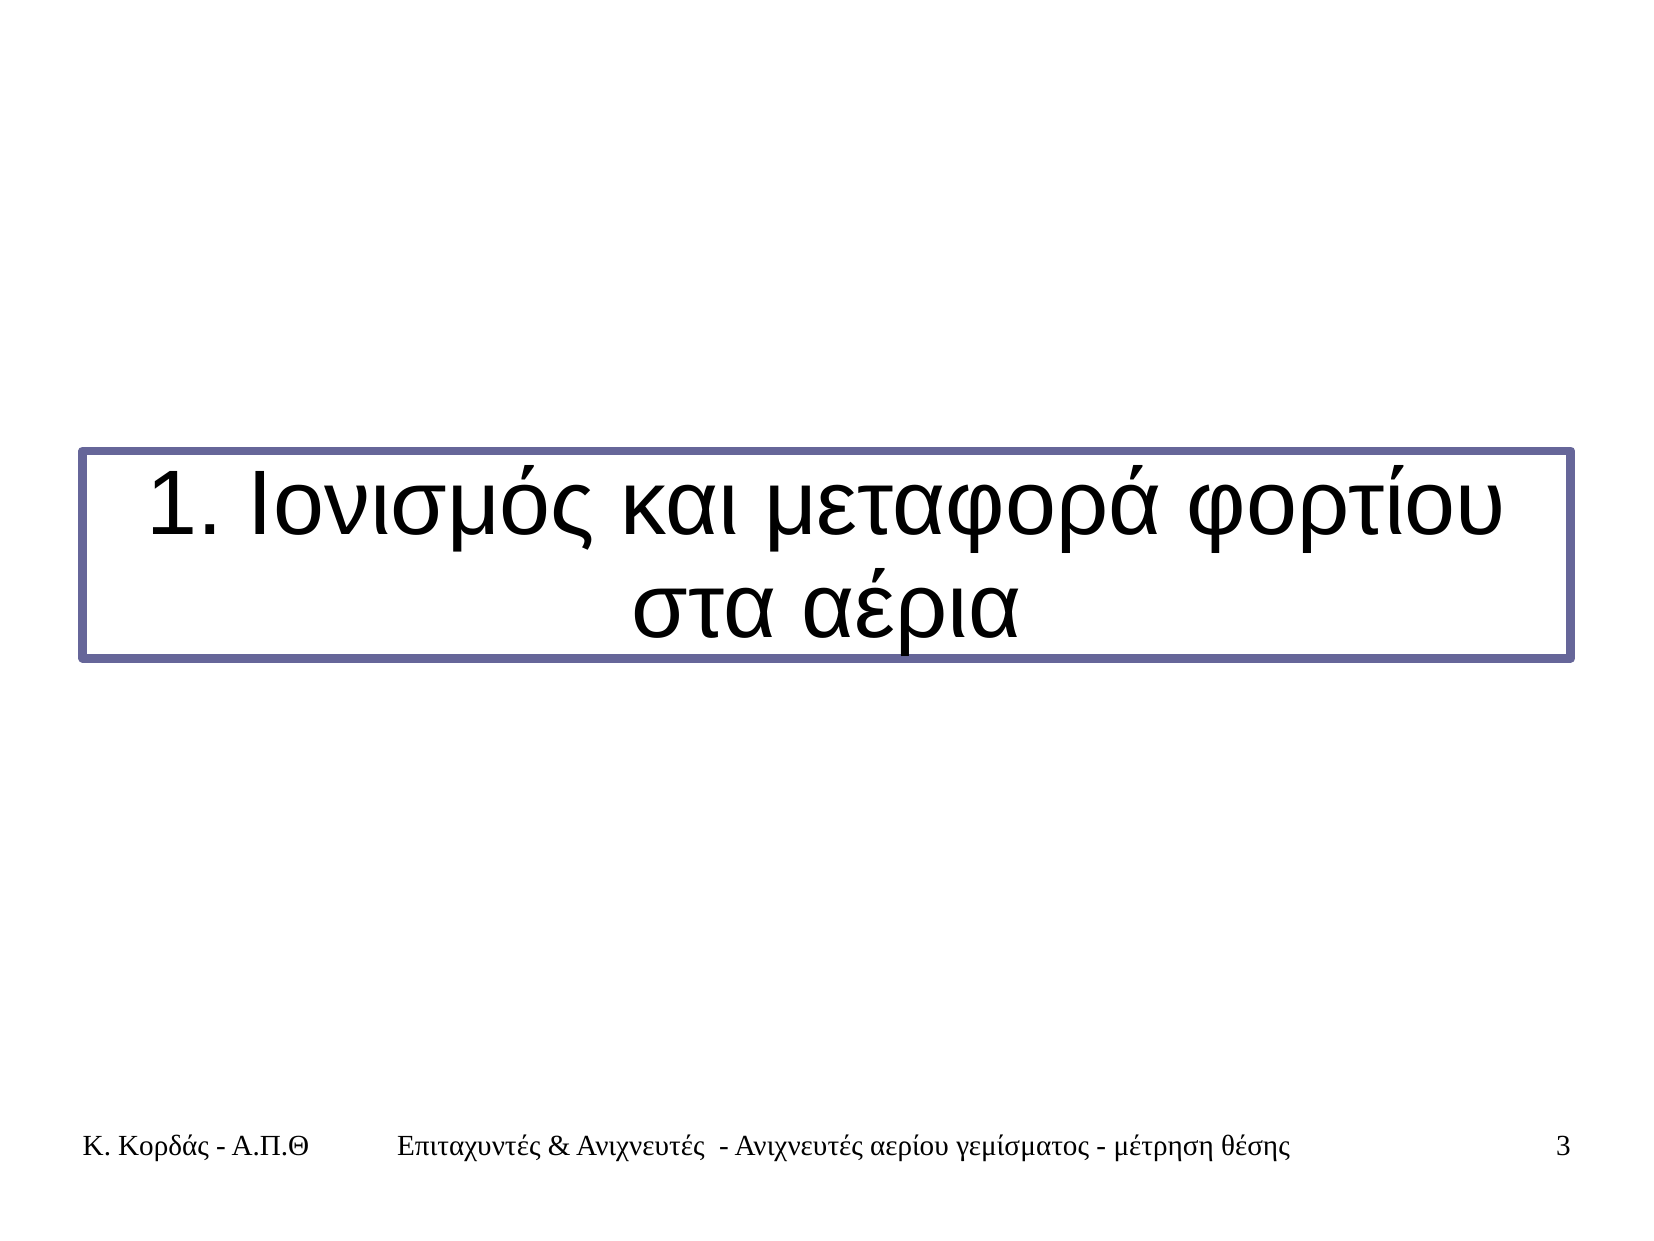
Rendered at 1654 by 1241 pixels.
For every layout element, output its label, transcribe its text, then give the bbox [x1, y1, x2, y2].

title 1. Ιονισμός και μεταφορά φορτίου στα αέρια [82, 451, 1571, 659]
